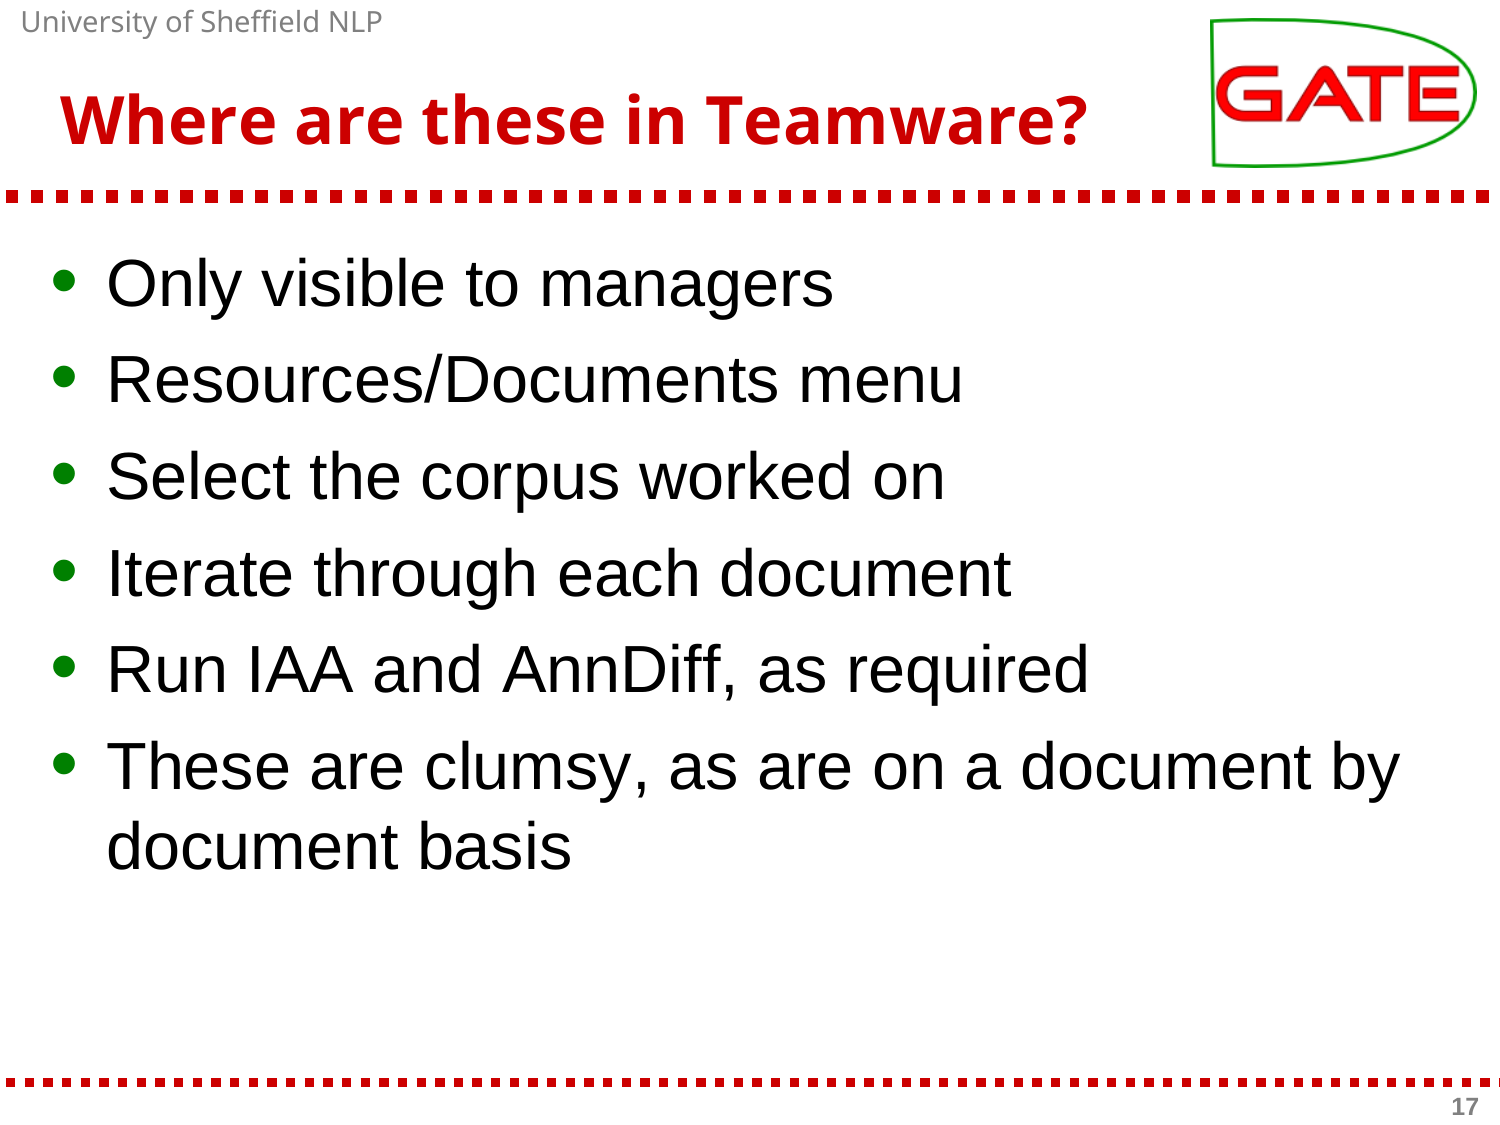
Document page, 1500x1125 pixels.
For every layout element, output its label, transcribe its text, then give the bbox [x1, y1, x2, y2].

list Only visible to managers Resources/Documents menu Select the corpus worked on Iterate through each document Run IAA and AnnDiff, as required These are clumsy, as are on a document by document basis [35, 231, 1465, 1059]
text_box <number> [1144, 1082, 1495, 1125]
title Where are these in Teamware? [45, 59, 1270, 166]
picture [1210, 18, 1477, 168]
